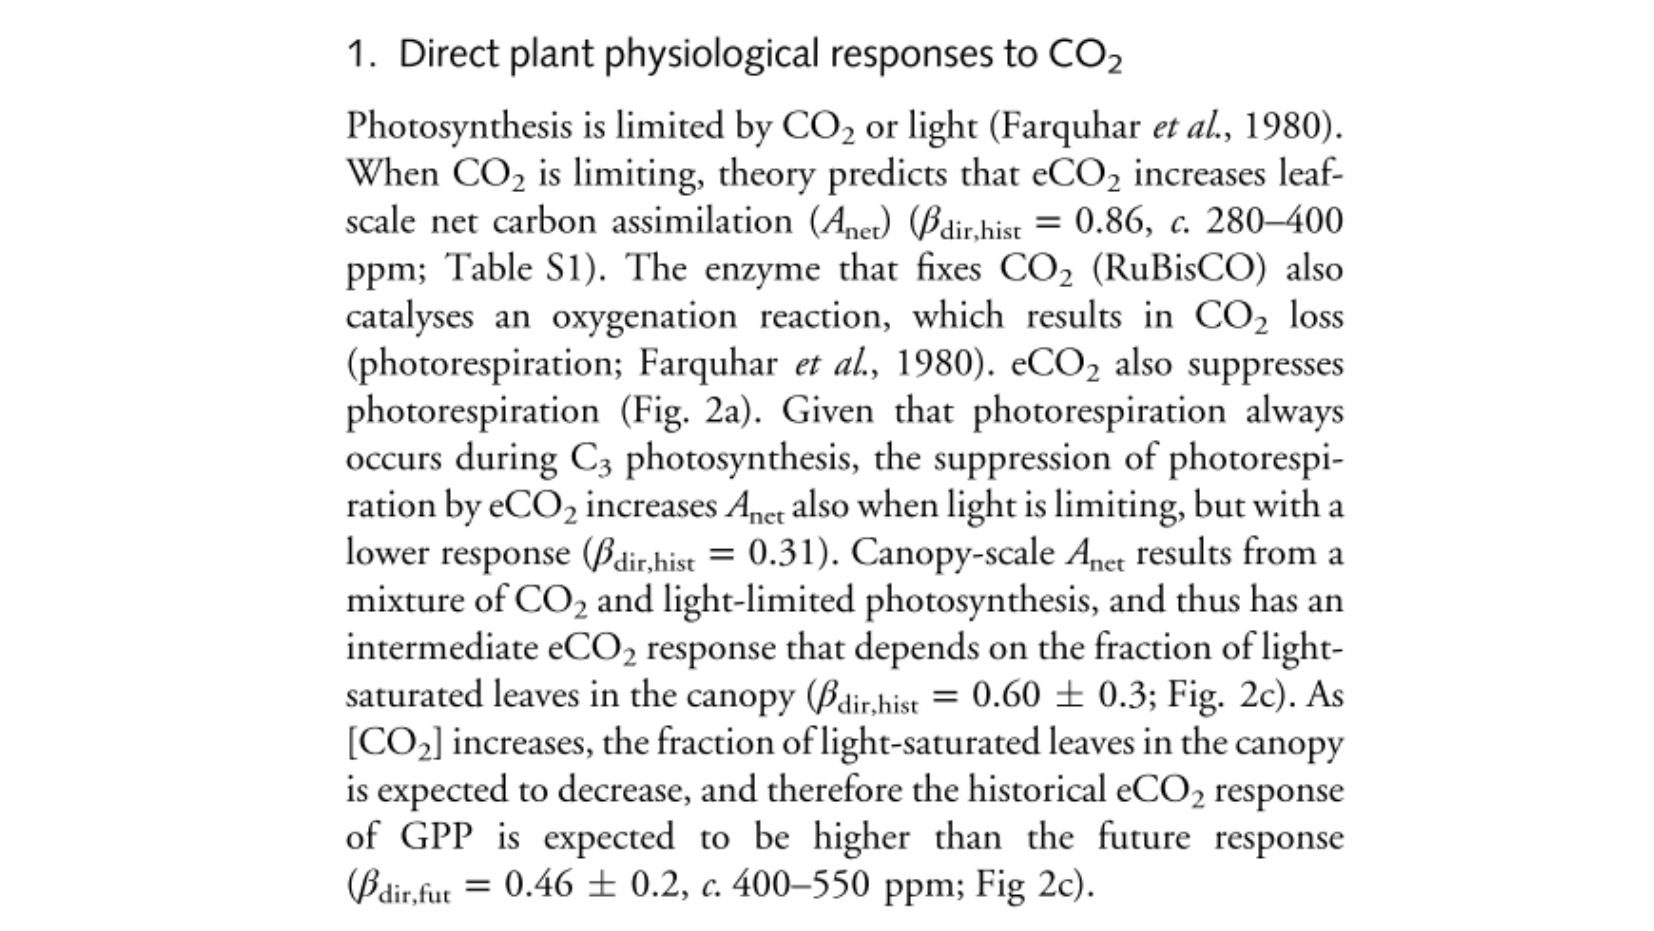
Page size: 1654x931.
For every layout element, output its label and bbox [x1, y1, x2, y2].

picture [312, 21, 1354, 914]
